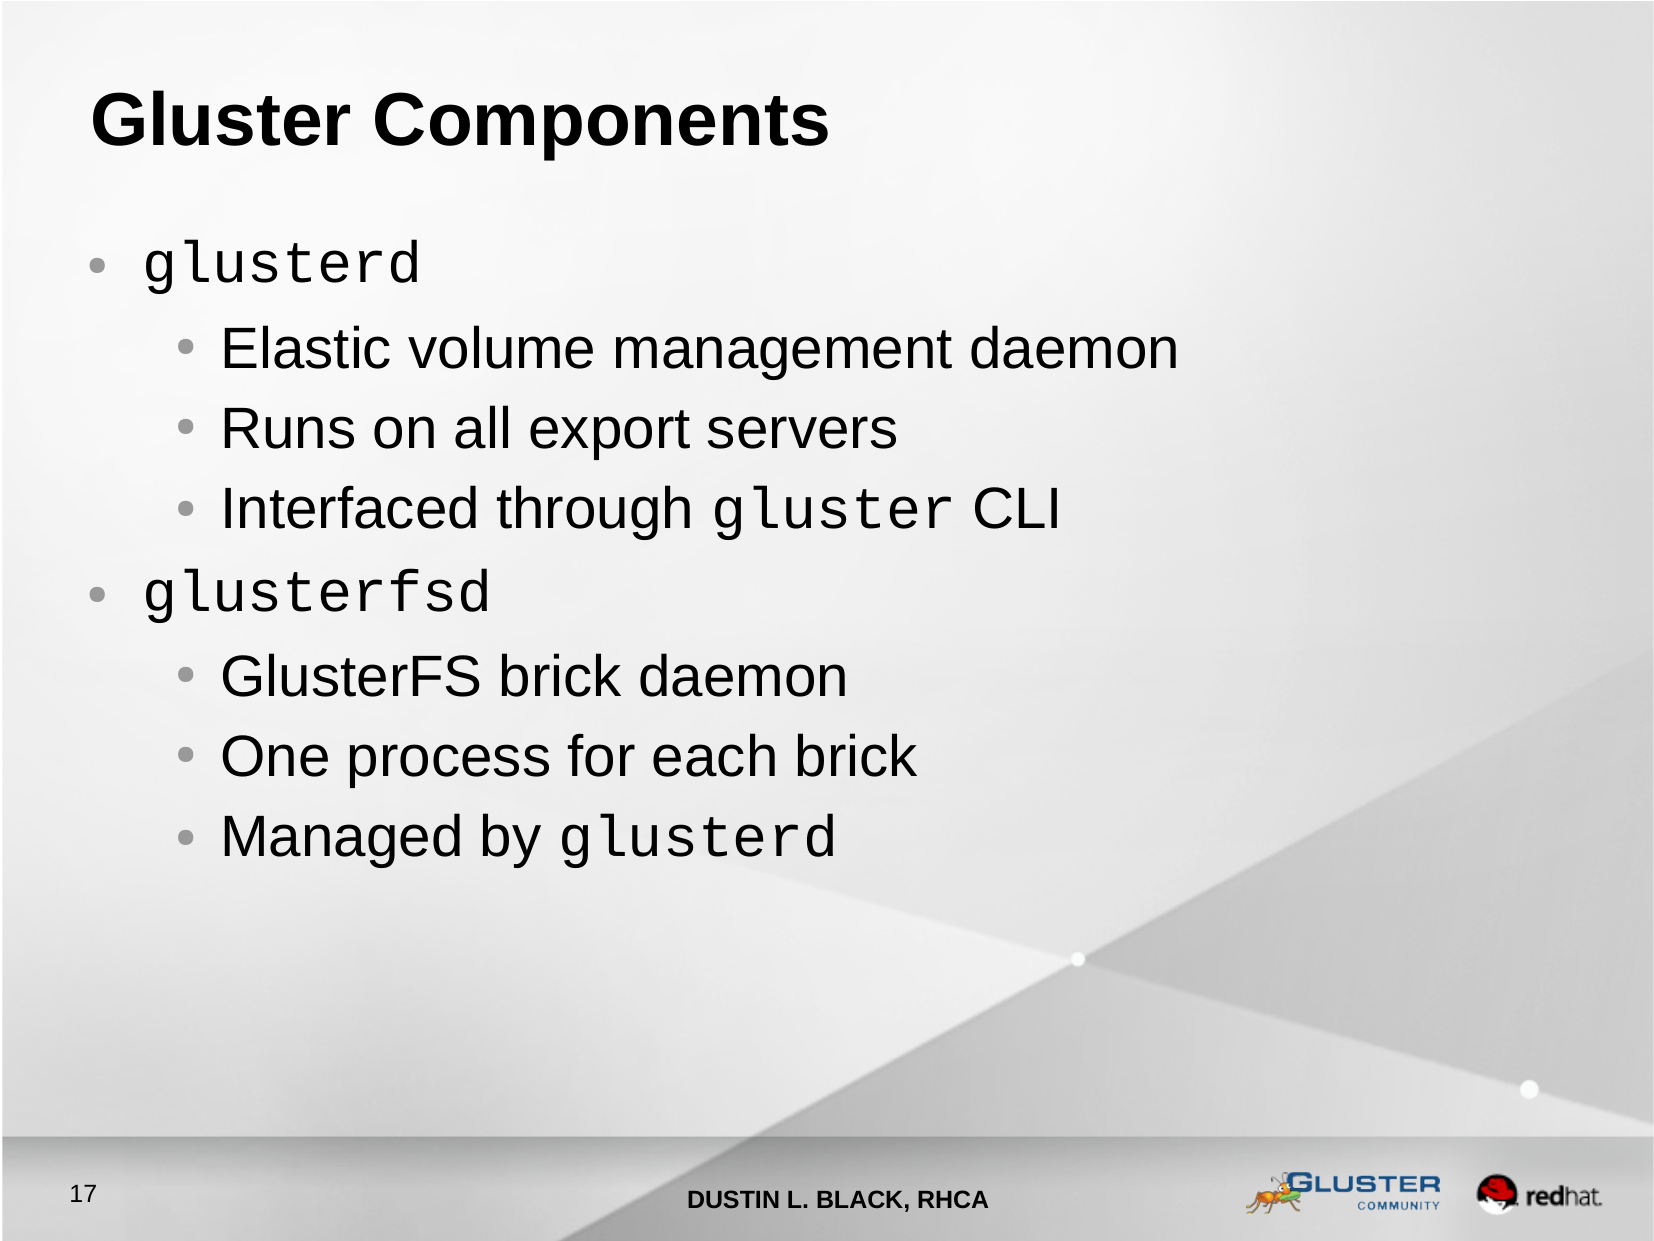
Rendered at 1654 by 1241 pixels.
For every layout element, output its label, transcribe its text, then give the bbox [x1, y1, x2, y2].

picture [2, 1, 1654, 1241]
title Gluster Components [90, 15, 1579, 223]
list glusterd Elastic volume management daemon Runs on all export servers Interfaced through gluster CLI glusterfsd GlusterFS brick daemon One process for each brick Managed by glusterd [86, 232, 1576, 1111]
